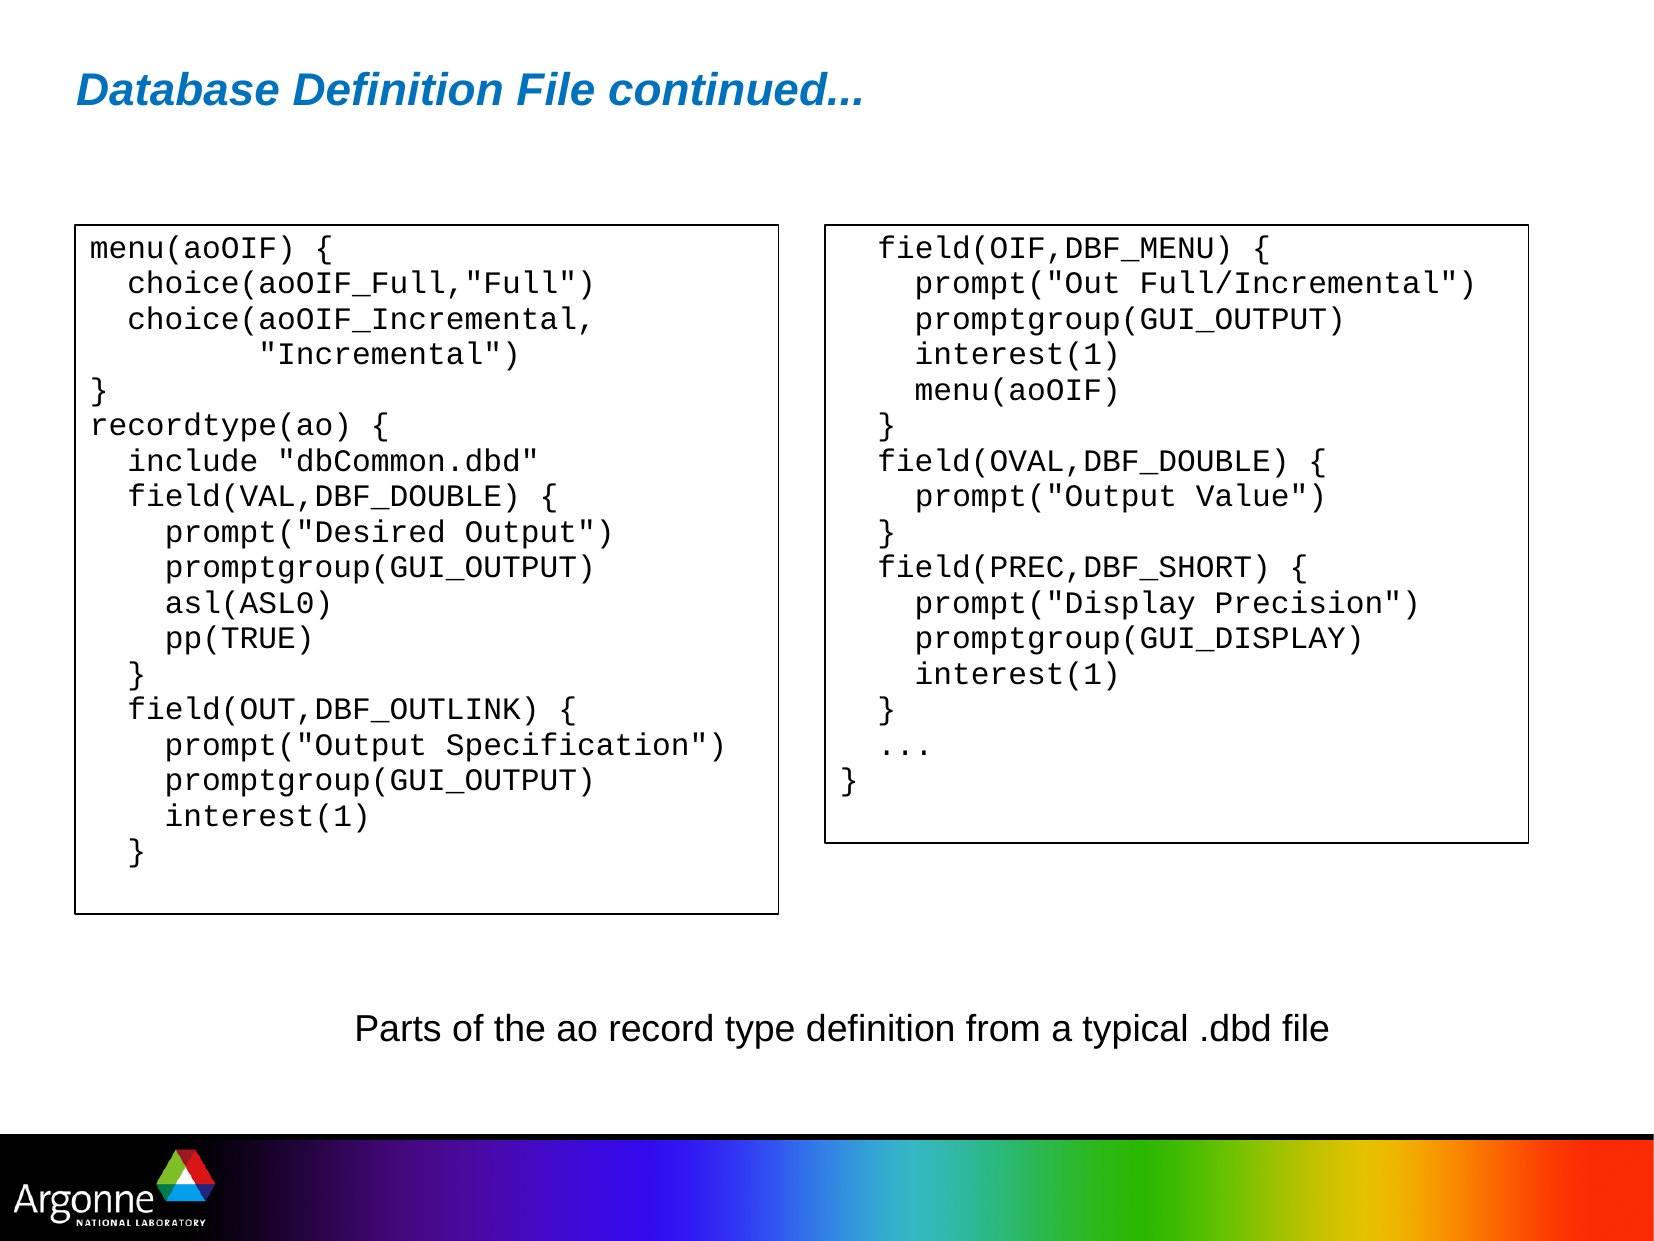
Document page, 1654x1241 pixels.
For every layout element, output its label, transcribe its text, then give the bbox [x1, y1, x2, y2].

text_box menu(aoOIF) { choice(aoOIF_Full,"Full") choice(aoOIF_Incremental, "Incremental") } recordtype(ao) { include "dbCommon.dbd" field(VAL,DBF_DOUBLE) { prompt("Desired Output") promptgroup(GUI_OUTPUT) asl(ASL0) pp(TRUE) } field(OUT,DBF_OUTLINK) { prompt("Output Specification") promptgroup(GUI_OUTPUT) interest(1) } [74, 225, 779, 914]
title Database Definition File continued... [61, 45, 1500, 123]
picture [0, 1134, 1654, 1241]
text_box Parts of the ao record type definition from a typical .dbd file [80, 990, 1604, 1058]
text_box field(OIF,DBF_MENU) { prompt("Out Full/Incremental") promptgroup(GUI_OUTPUT) interest(1) menu(aoOIF) } field(OVAL,DBF_DOUBLE) { prompt("Output Value") } field(PREC,DBF_SHORT) { prompt("Display Precision") promptgroup(GUI_DISPLAY) interest(1) } ... } [824, 225, 1529, 844]
